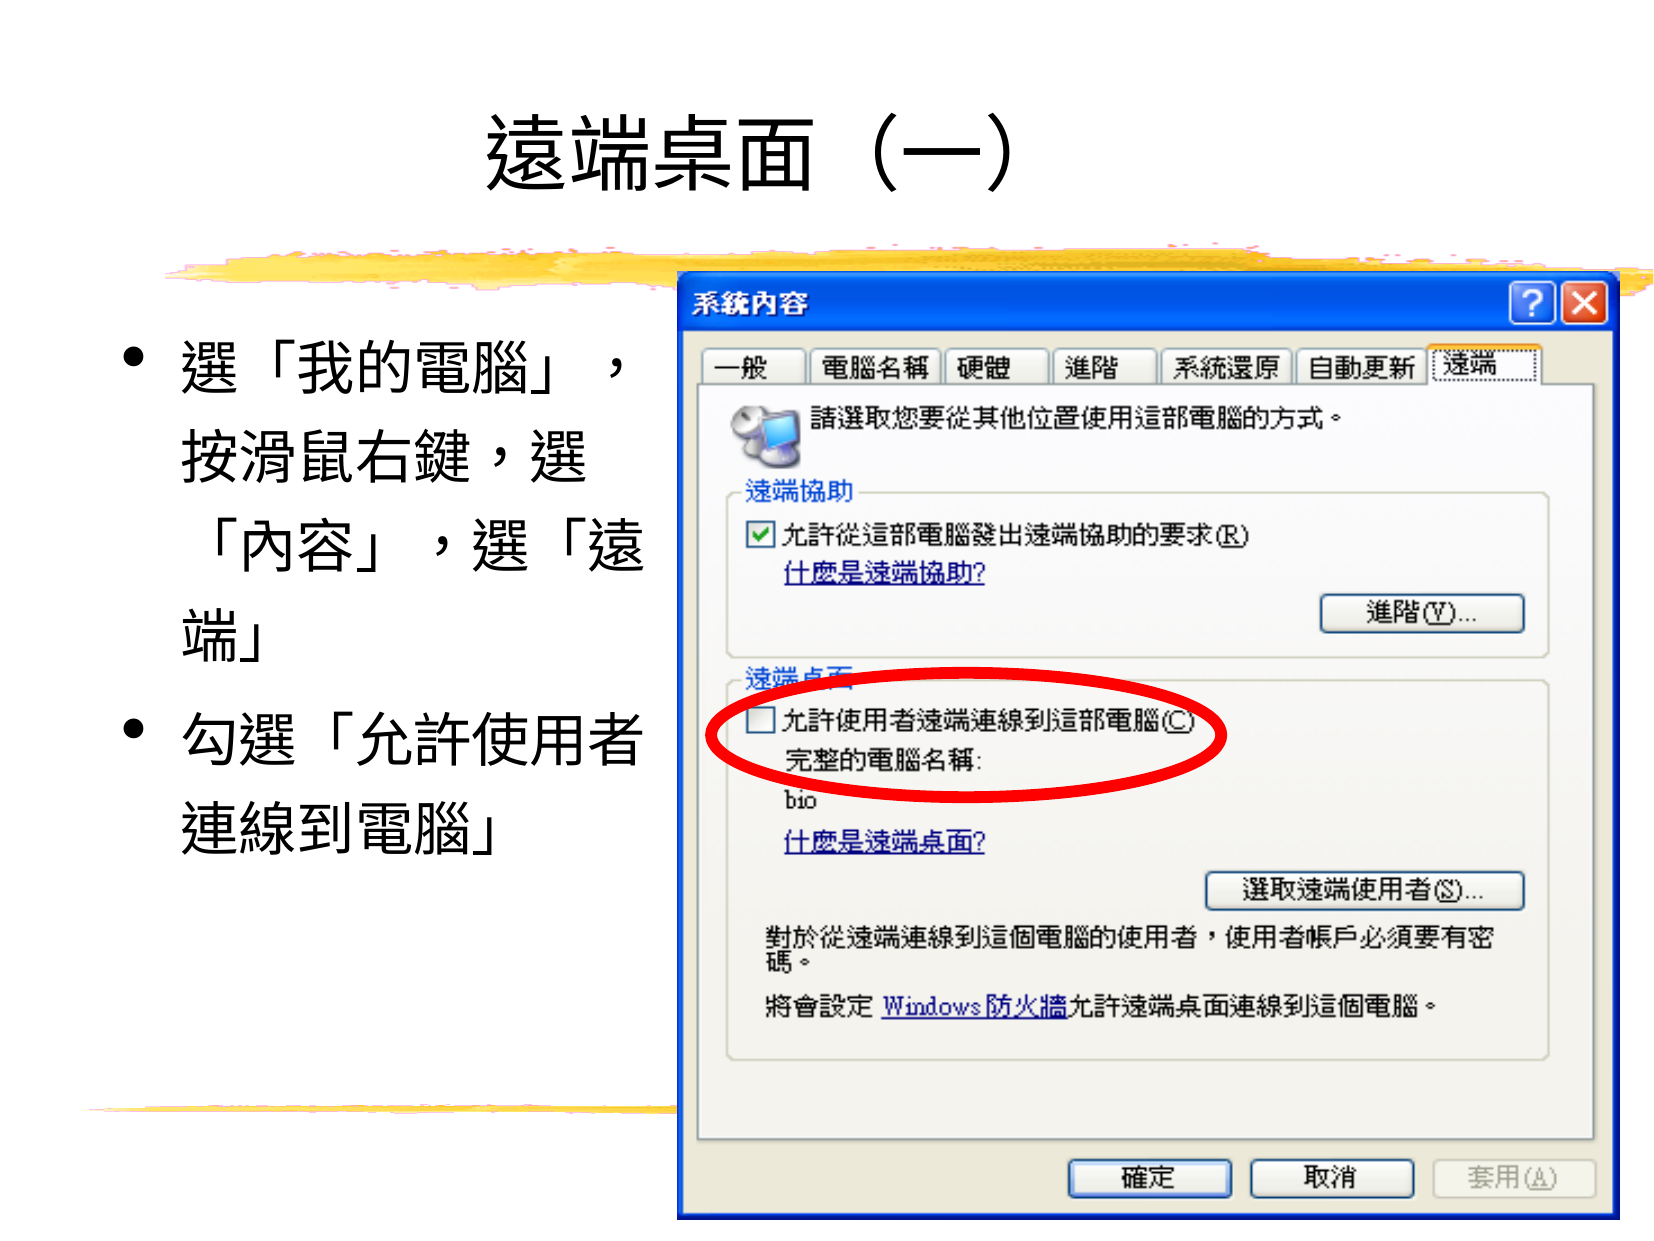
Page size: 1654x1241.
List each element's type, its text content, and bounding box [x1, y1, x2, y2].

title 遠端桌面（一） [73, 41, 1479, 249]
list 選「我的電腦」，按滑鼠右鍵，選「內容」，選「遠端」 勾選「允許使用者連線到電腦」 [124, 316, 673, 1062]
picture [82, 237, 1654, 1220]
